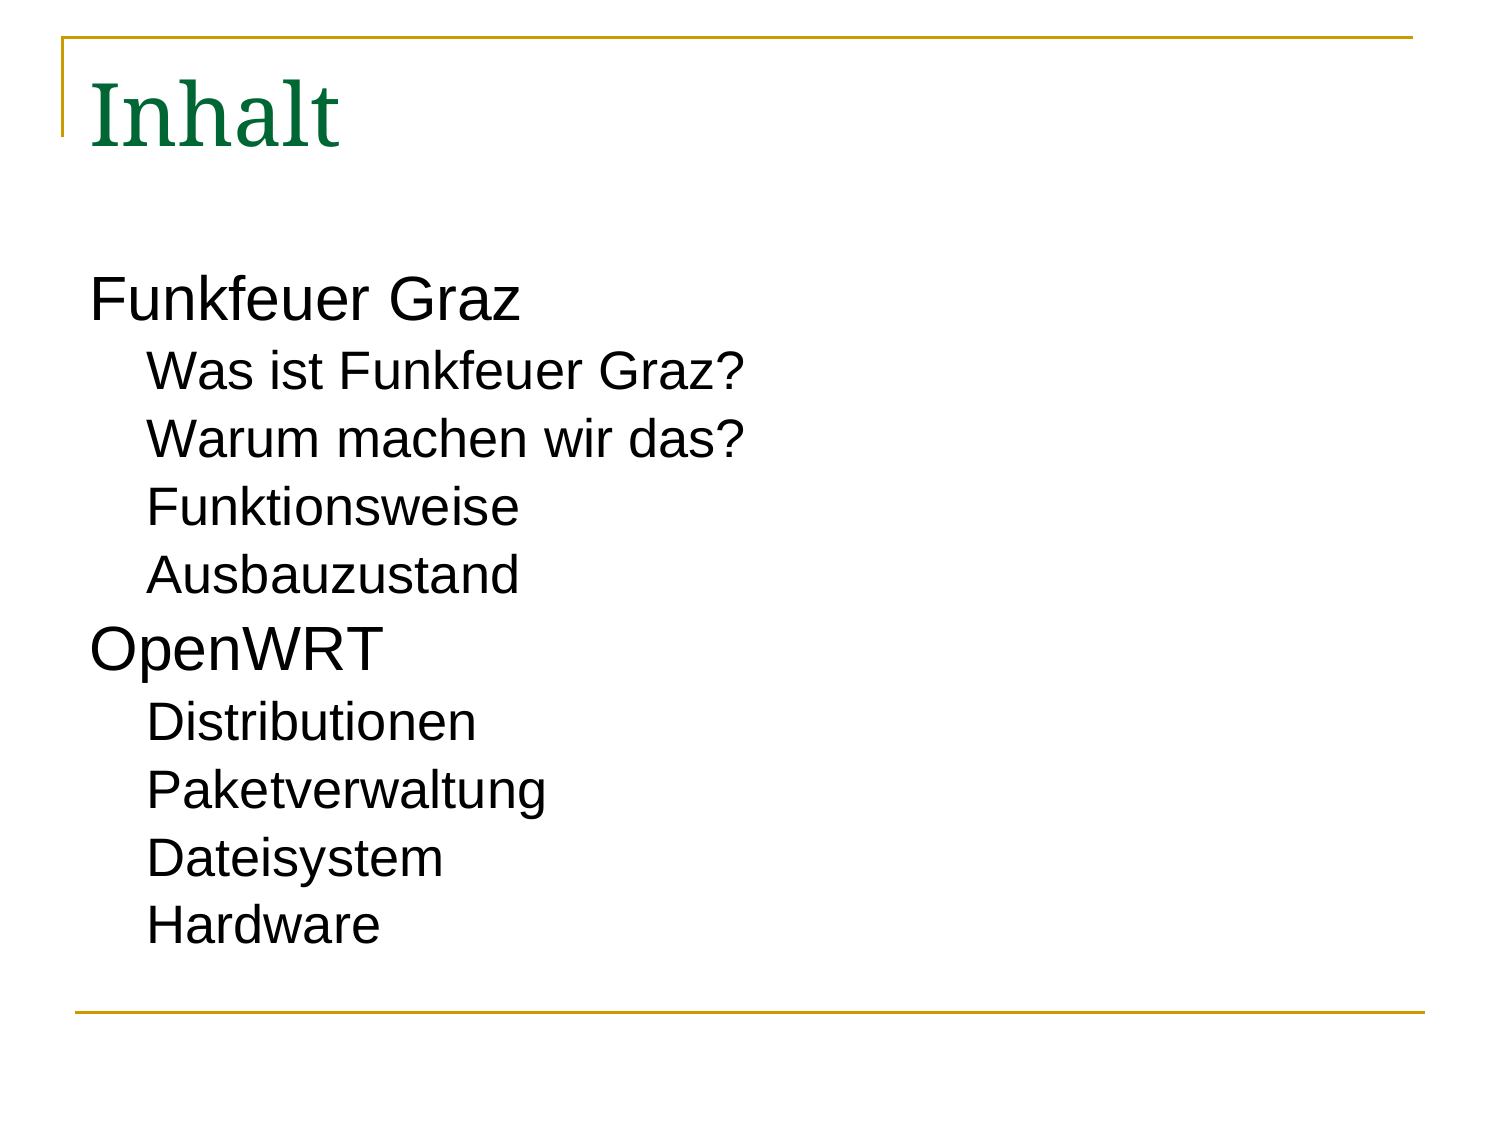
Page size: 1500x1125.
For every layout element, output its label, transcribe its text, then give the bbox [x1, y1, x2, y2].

title Inhalt [75, 45, 1426, 233]
list Funkfeuer Graz Was ist Funkfeuer Graz? Warum machen wir das? Funktionsweise Ausbauzustand OpenWRT Distributionen Paketverwaltung Dateisystem Hardware [75, 262, 1426, 1006]
